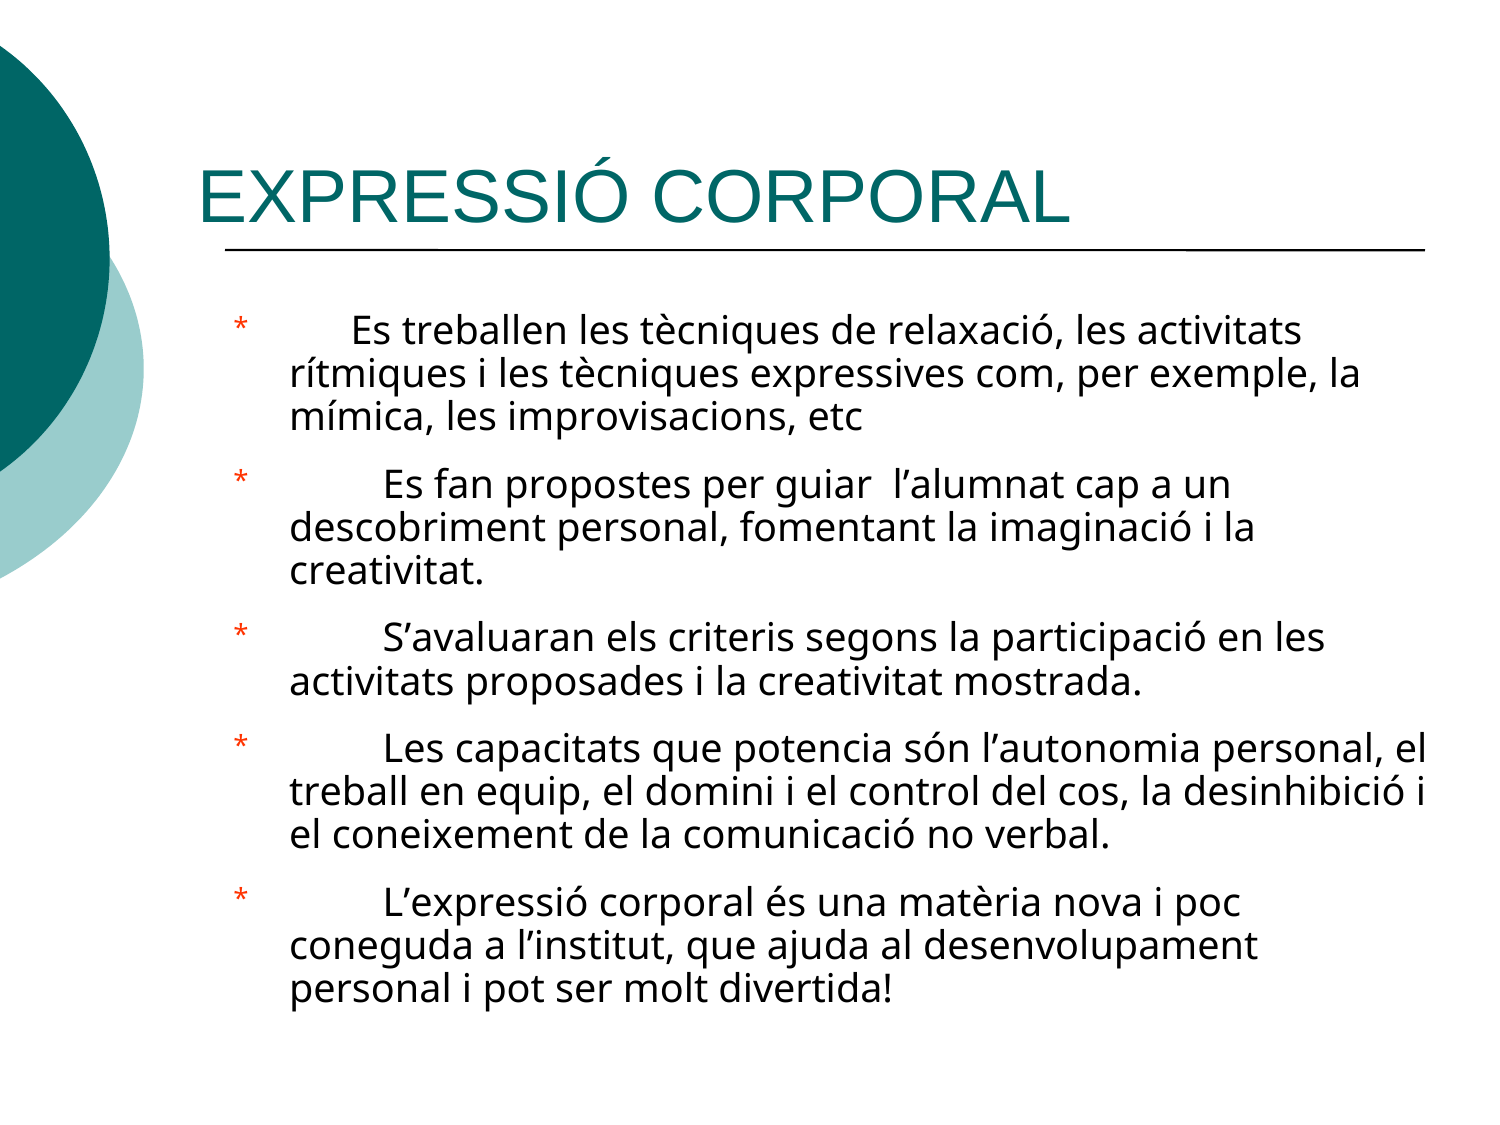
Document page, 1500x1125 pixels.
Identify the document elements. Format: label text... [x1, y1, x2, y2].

list Es treballen les tècniques de relaxació, les activitats rítmiques i les tècniques expressives com, per exemple, la mímica, les improvisacions, etc. Es fan propostes per guiar l’alumnat cap a un descobriment personal, fomentant la imaginació i la creativitat. S’avaluaran els criteris segons la participació en les activitats proposades i la creativitat mostrada. Les capacitats que potencia són l’autonomia personal, el treball en equip, el domini i el control del cos, la desinhibició i el coneixement de la comunicació no verbal. L’expressió corporal és una matèria nova i poc coneguda a l’institut, que ajuda al desenvolupament personal i pot ser molt divertida! [218, 302, 1447, 976]
title EXPRESSIÓ CORPORAL [183, 78, 1275, 247]
